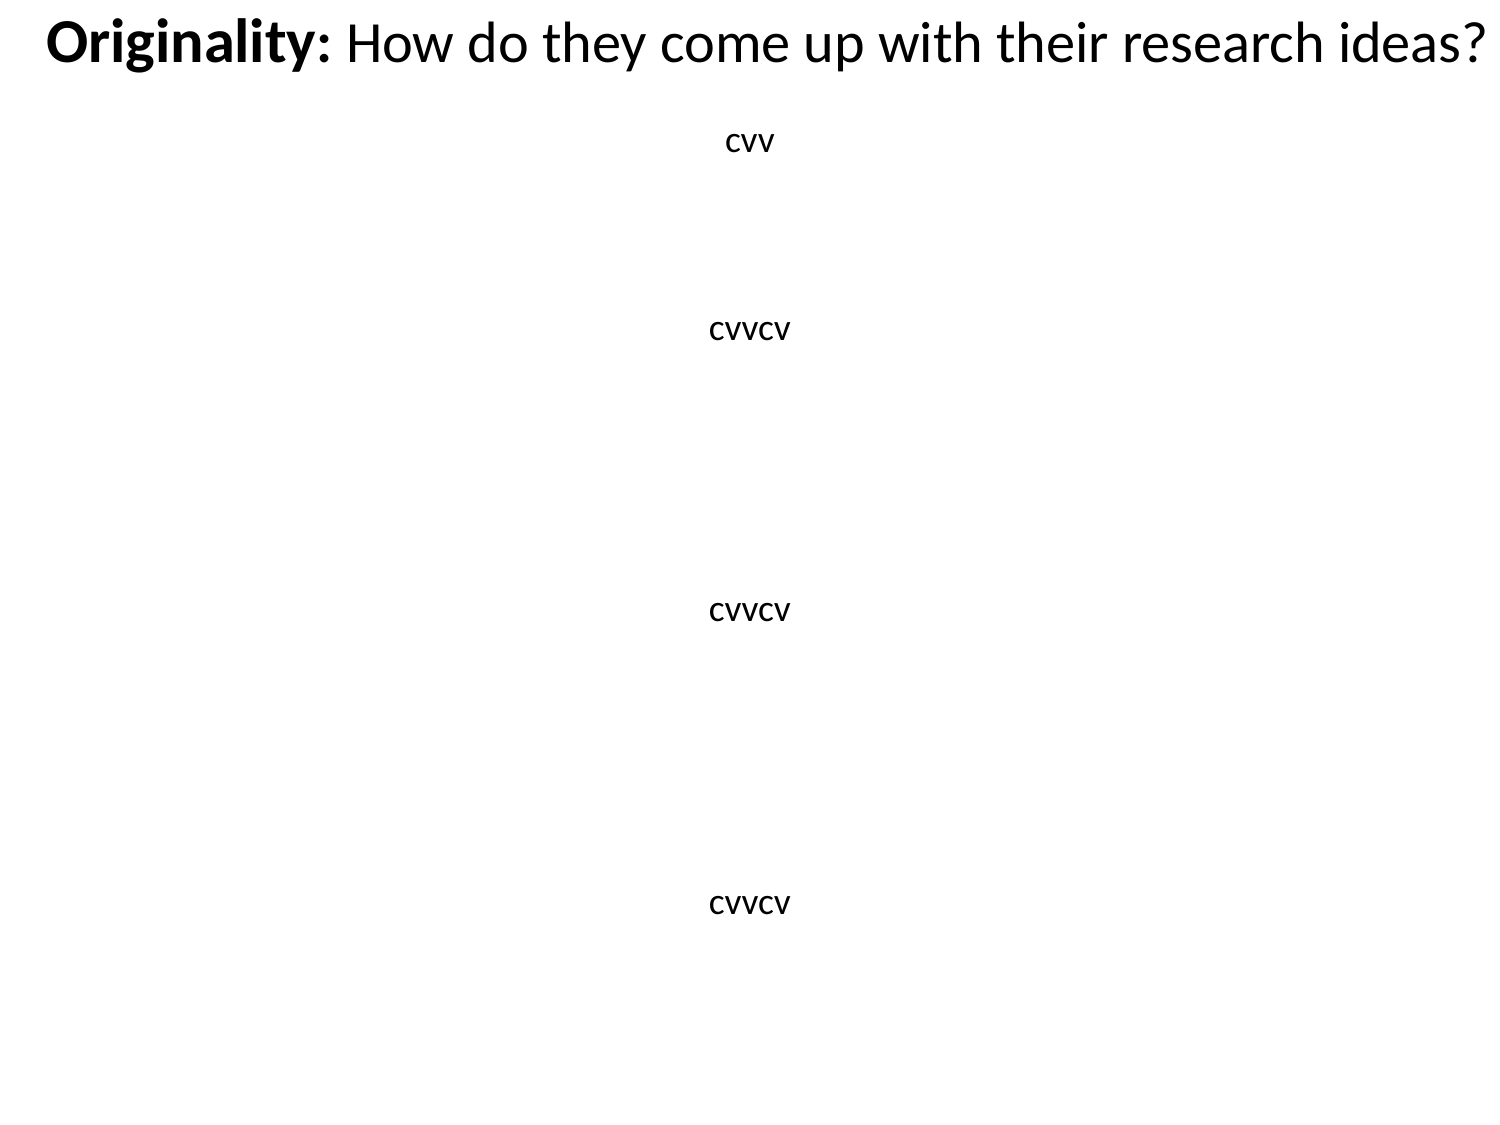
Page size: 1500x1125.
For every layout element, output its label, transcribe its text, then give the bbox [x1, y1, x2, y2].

text_box cvvcv [0, 878, 1500, 1125]
text_box cvvcv [0, 304, 1500, 585]
title Originality: How do they come up with their research ideas? [0, 0, 1500, 117]
text_box cvv [0, 117, 1500, 304]
text_box cvvcv [0, 585, 1500, 878]
